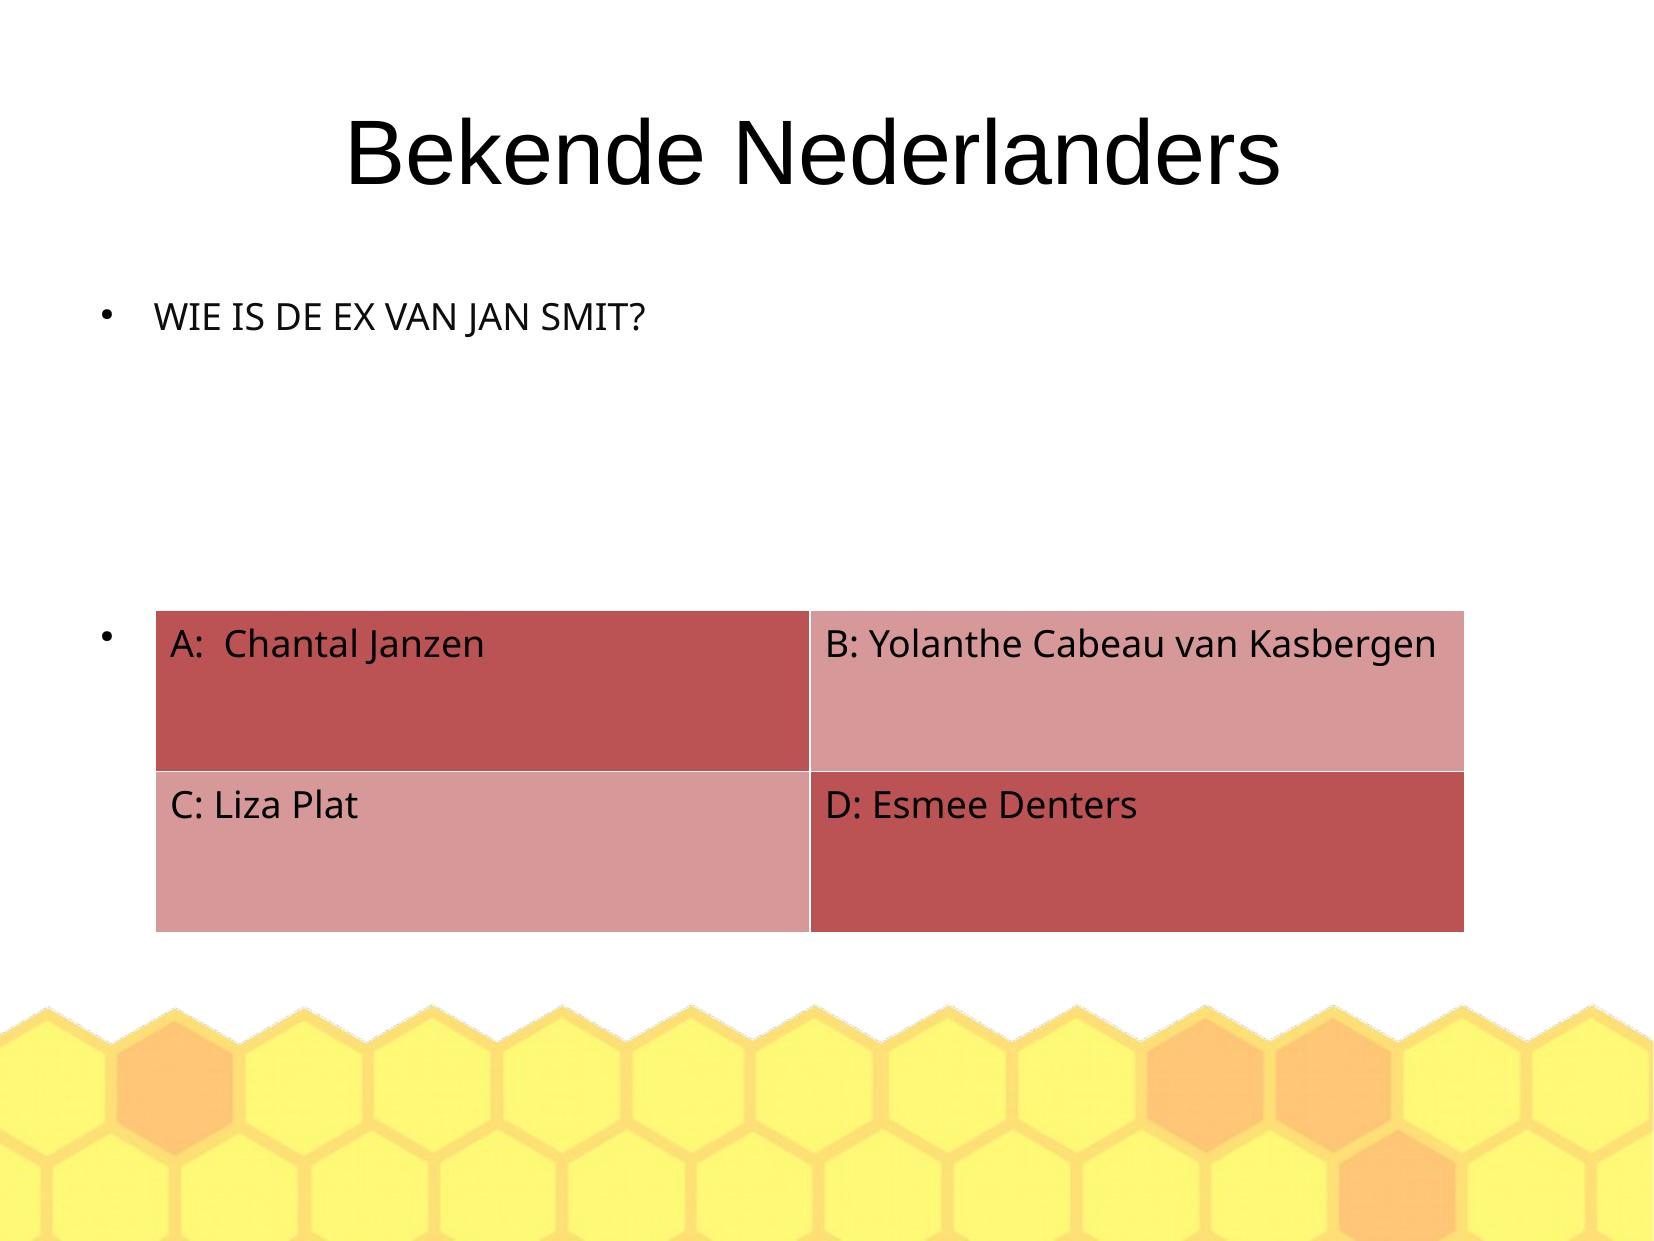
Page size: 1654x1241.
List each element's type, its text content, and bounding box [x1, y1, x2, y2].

table_header A: Chantal Janzen [156, 611, 809, 771]
table_cell D: Esmee Denters [811, 772, 1464, 932]
list Wie is de ex van Jan smit? [82, 290, 1571, 1010]
picture [0, 1001, 1654, 1241]
title Bekende Nederlanders [82, 49, 1571, 257]
table_cell C: Liza Plat [156, 772, 809, 932]
table_header B: Yolanthe Cabeau van Kasbergen [811, 611, 1464, 771]
